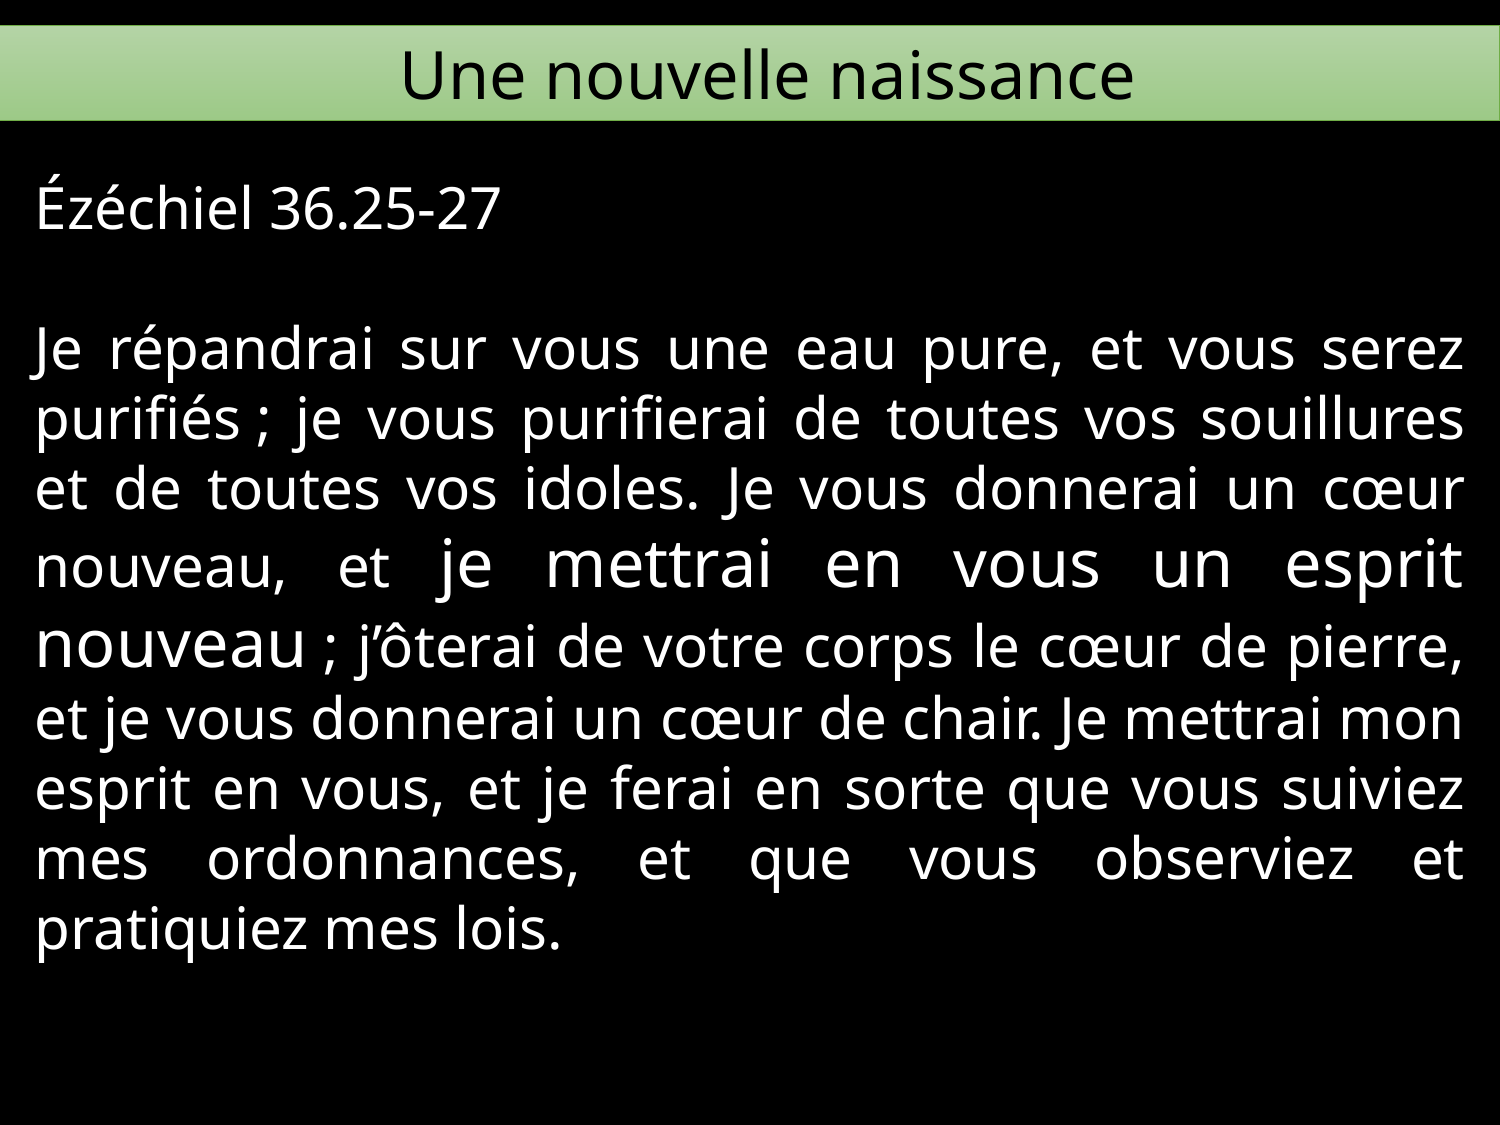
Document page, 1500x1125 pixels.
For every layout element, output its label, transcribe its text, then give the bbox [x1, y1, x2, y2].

text_box Ézéchiel 36.25-27 Je répandrai sur vous une eau pure, et vous serez purifiés ; je vous purifierai de toutes vos souillures et de toutes vos idoles. Je vous donnerai un cœur nouveau, et je mettrai en vous un esprit nouveau ; j’ôterai de votre corps le cœur de pierre, et je vous donnerai un cœur de chair. Je mettrai mon esprit en vous, et je ferai en sorte que vous suiviez mes ordonnances, et que vous observiez et pratiquiez mes lois. [20, 163, 1480, 969]
text_box Une nouvelle naissance [0, 25, 1500, 121]
